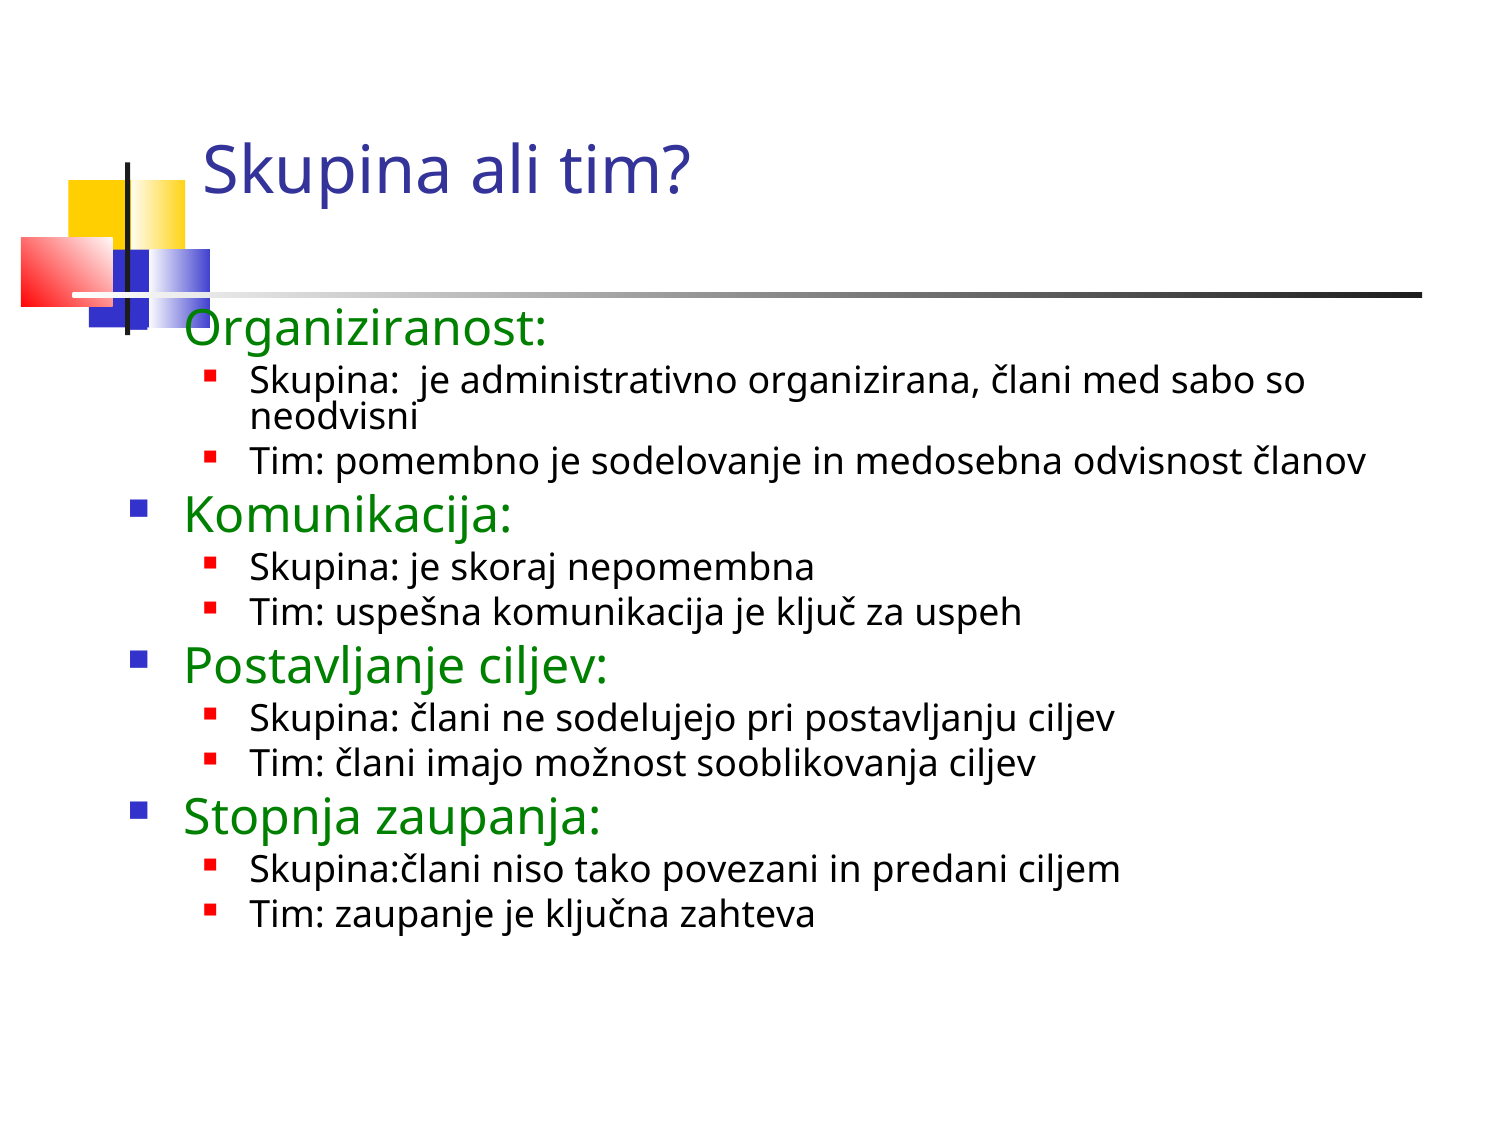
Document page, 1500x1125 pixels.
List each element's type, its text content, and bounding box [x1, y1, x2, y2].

list Organiziranost: Skupina: je administrativno organizirana, člani med sabo so neodvisni Tim: pomembno je sodelovanje in medosebna odvisnost članov Komunikacija: Skupina: je skoraj nepomembna Tim: uspešna komunikacija je ključ za uspeh Postavljanje ciljev: Skupina: člani ne sodelujejo pri postavljanju ciljev Tim: člani imajo možnost sooblikovanja ciljev Stopnja zaupanja: Skupina:člani niso tako povezani in predani ciljem Tim: zaupanje je ključna zahteva [112, 299, 1388, 1000]
title Skupina ali tim? [187, 119, 1466, 215]
